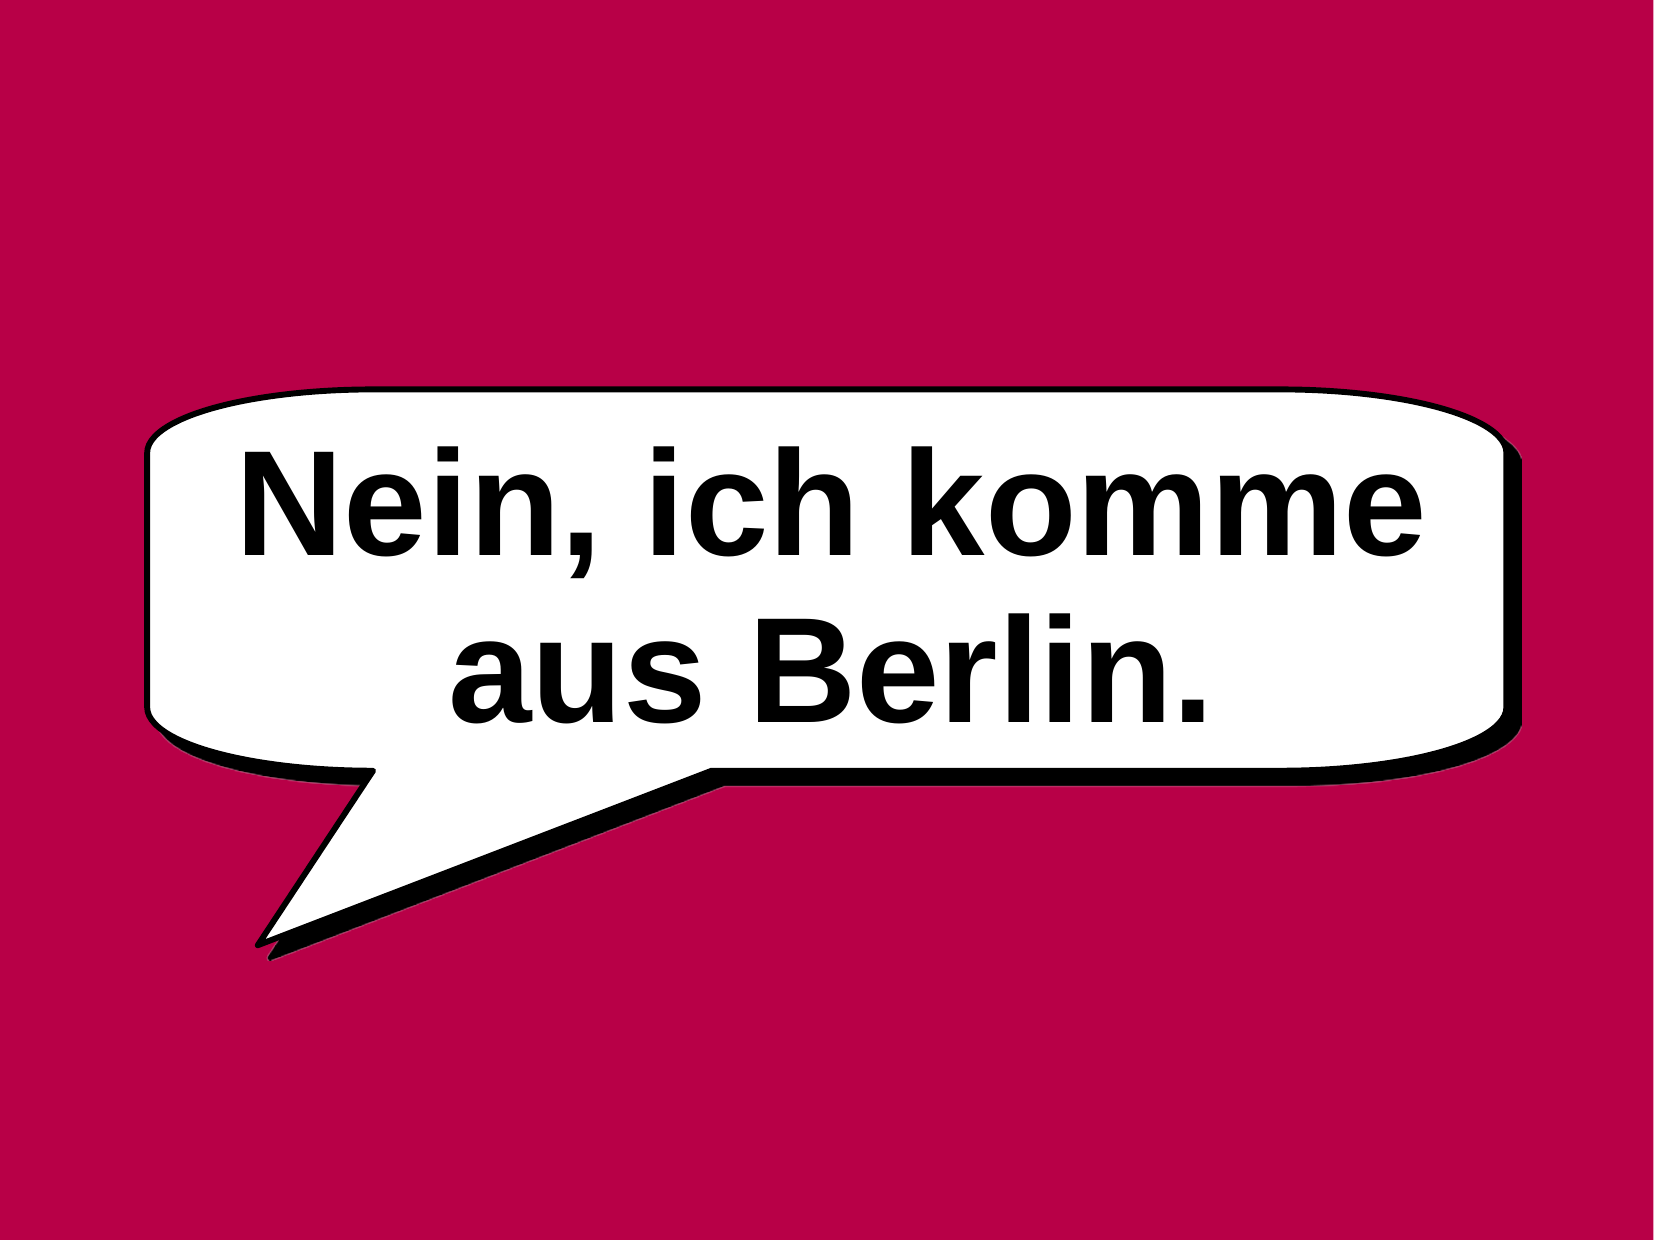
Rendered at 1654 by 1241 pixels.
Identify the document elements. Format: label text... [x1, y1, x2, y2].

text_box Nein, ich komme aus Berlin. [144, 411, 1520, 777]
text_box [257, 777, 696, 946]
text_box [203, 389, 1451, 411]
